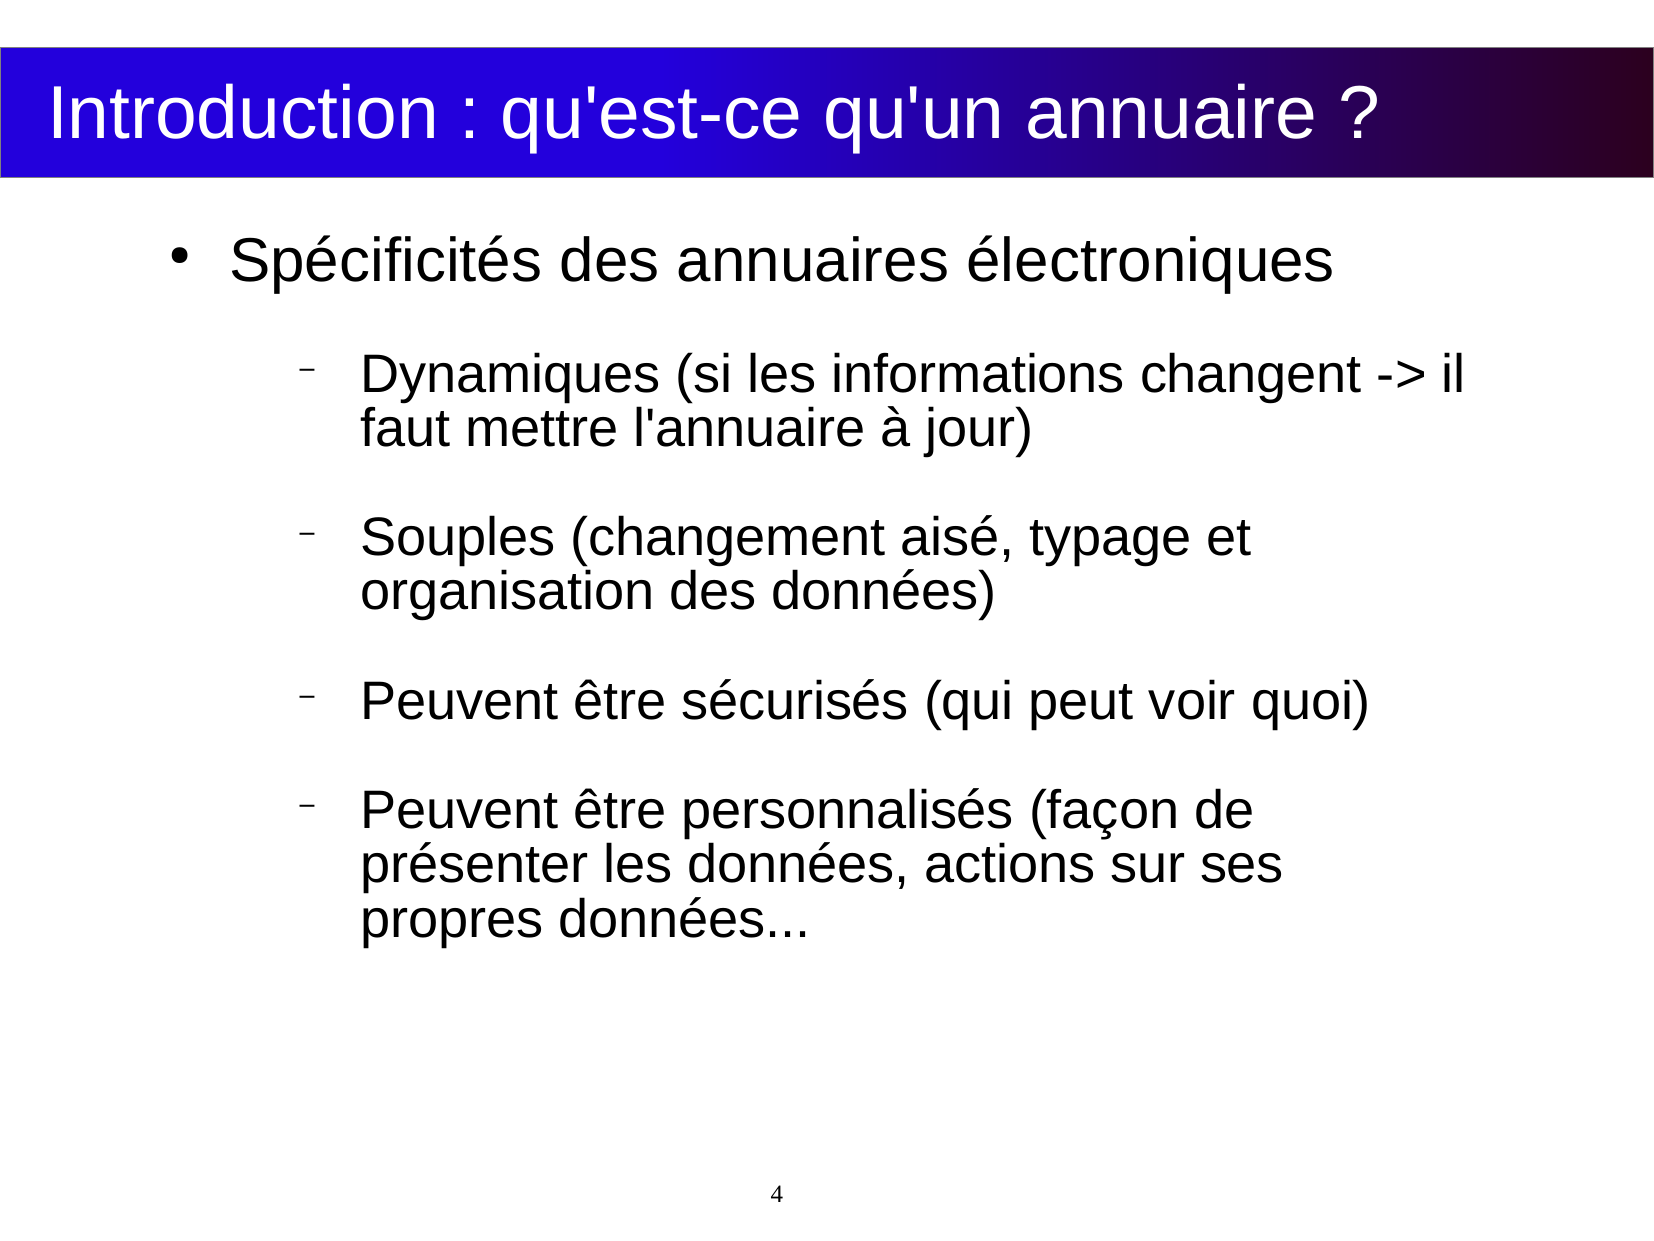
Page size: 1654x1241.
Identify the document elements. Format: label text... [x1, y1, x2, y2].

title Introduction : qu'est-ce qu'un annuaire ? [47, 6, 1477, 225]
list Spécificités des annuaires électroniques Dynamiques (si les informations changent -> il faut mettre l'annuaire à jour) Souples (changement aisé, typage et organisation des données) Peuvent être sécurisés (qui peut voir quoi) Peuvent être personnalisés (façon de présenter les données, actions sur ses propres données... [116, 231, 1528, 951]
